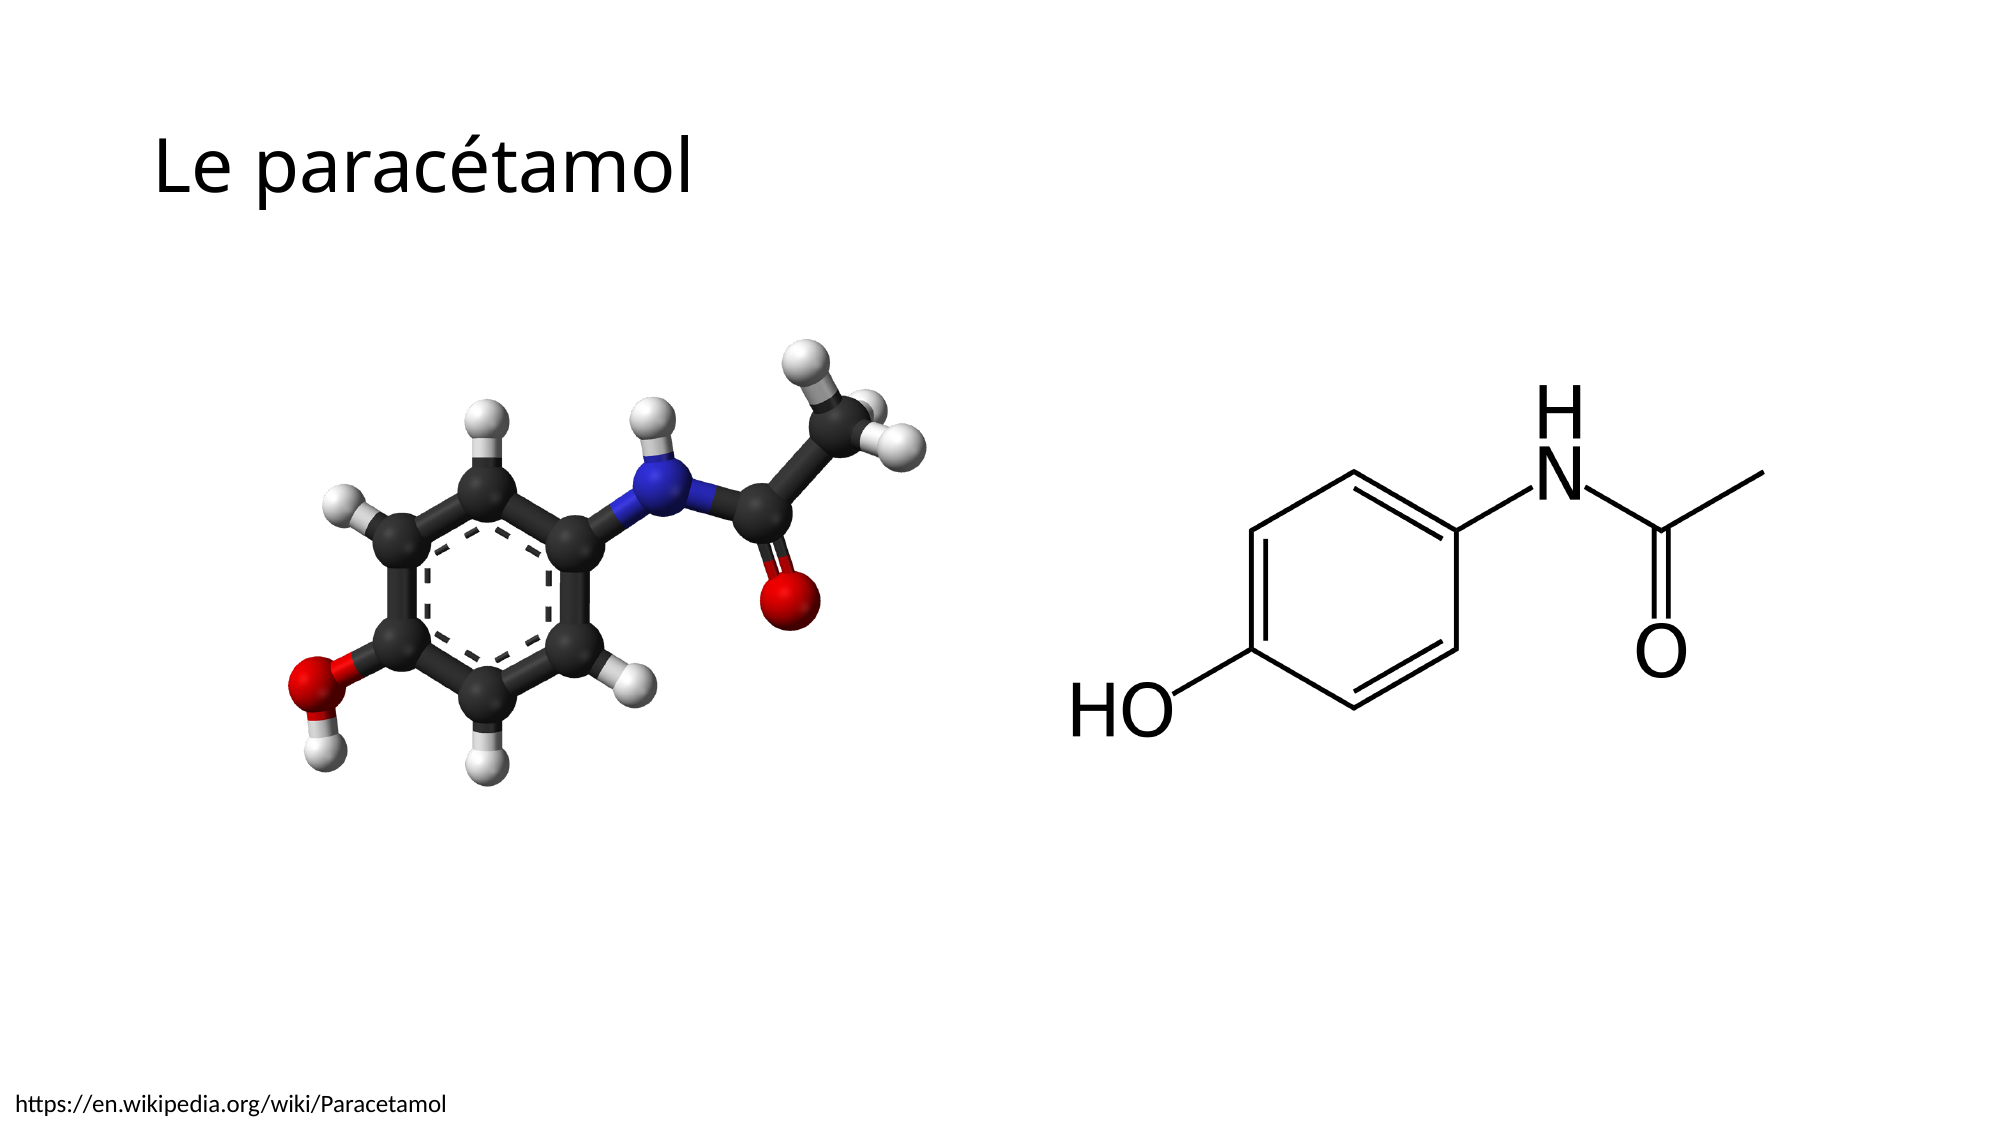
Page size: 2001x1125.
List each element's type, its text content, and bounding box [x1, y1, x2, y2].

text_box https://en.wikipedia.org/wiki/Paracetamol [0, 1079, 541, 1125]
title Le paracétamol [137, 59, 1863, 278]
picture [1062, 374, 1765, 751]
picture [256, 307, 958, 818]
